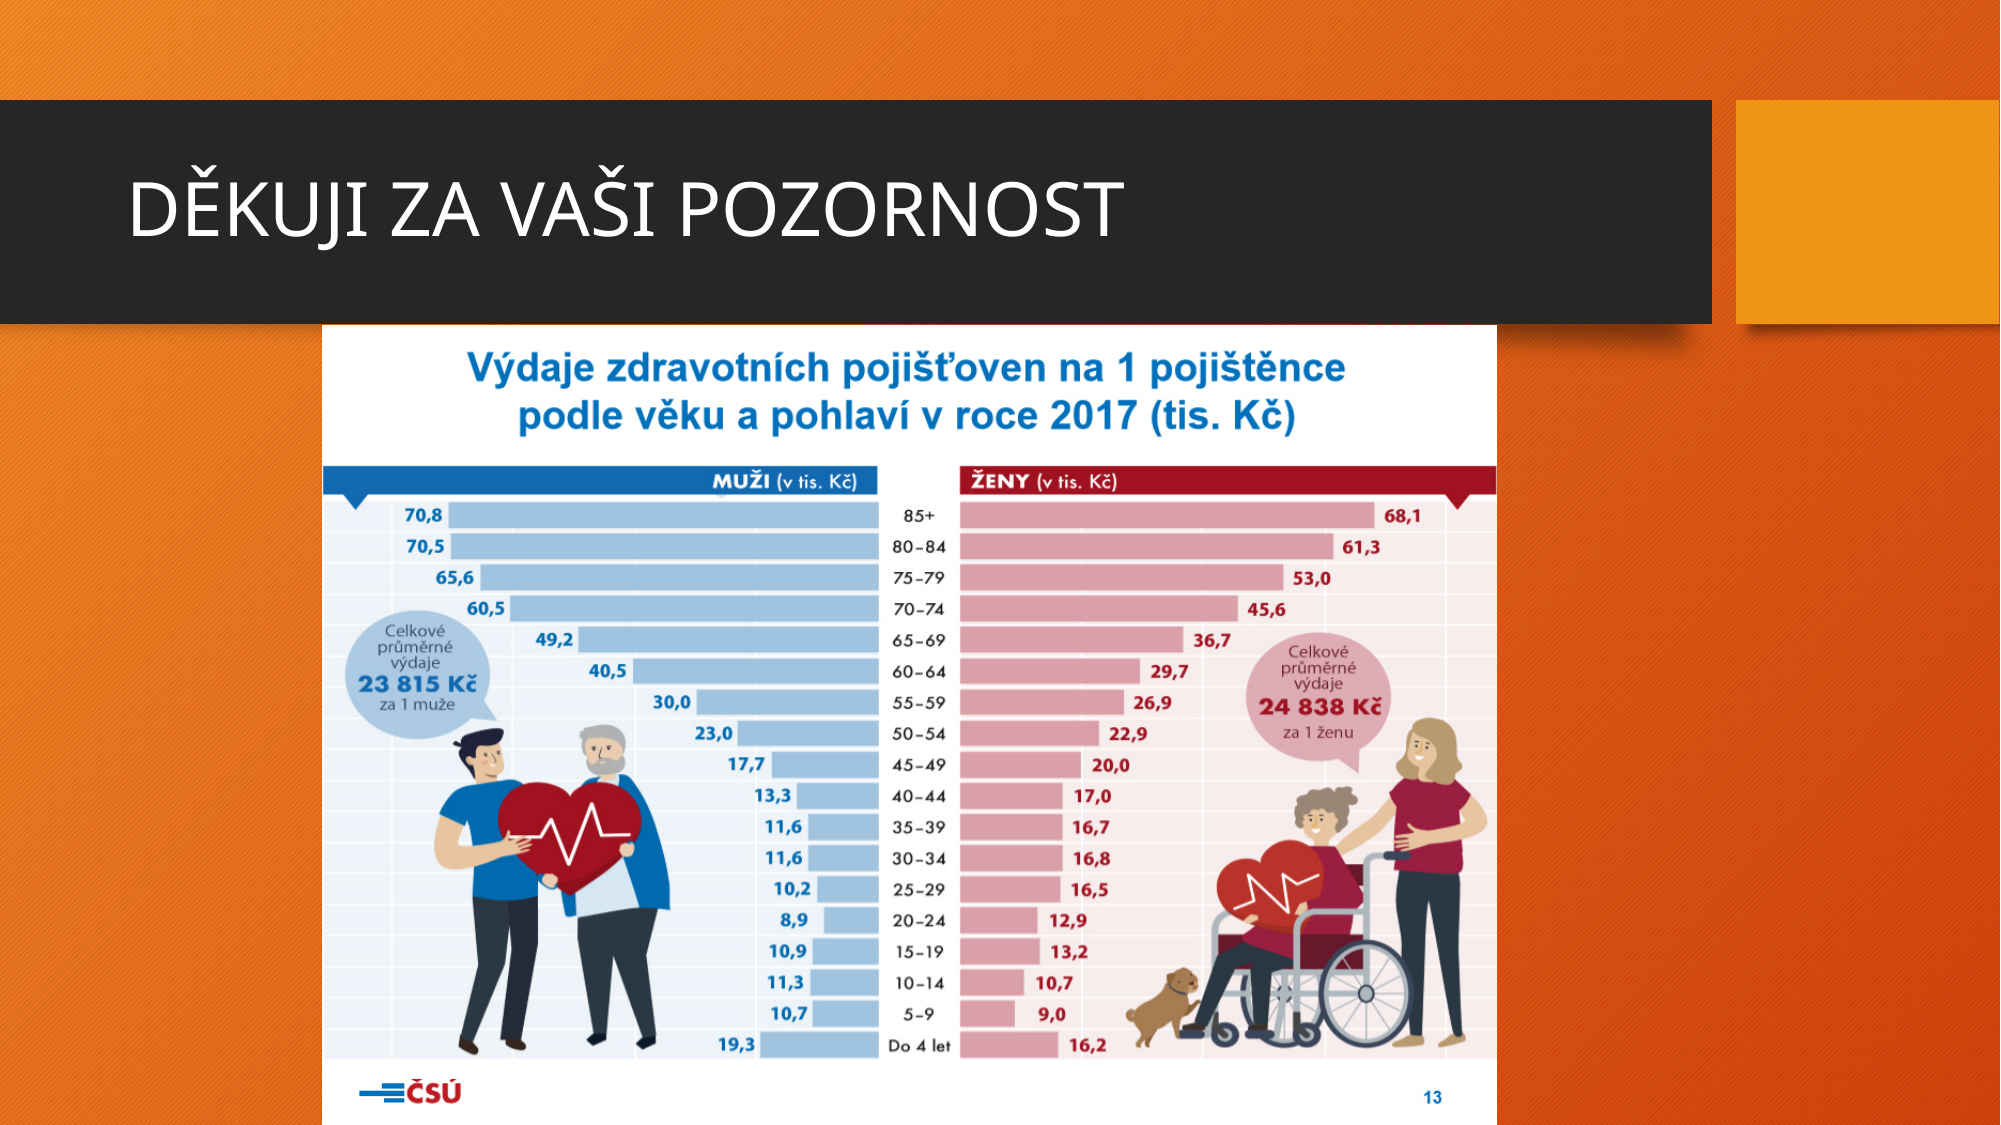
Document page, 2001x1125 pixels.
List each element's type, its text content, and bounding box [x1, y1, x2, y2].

title DĚKUJI ZA VAŠI POZORNOST [111, 123, 1689, 301]
picture [322, 325, 1497, 1125]
